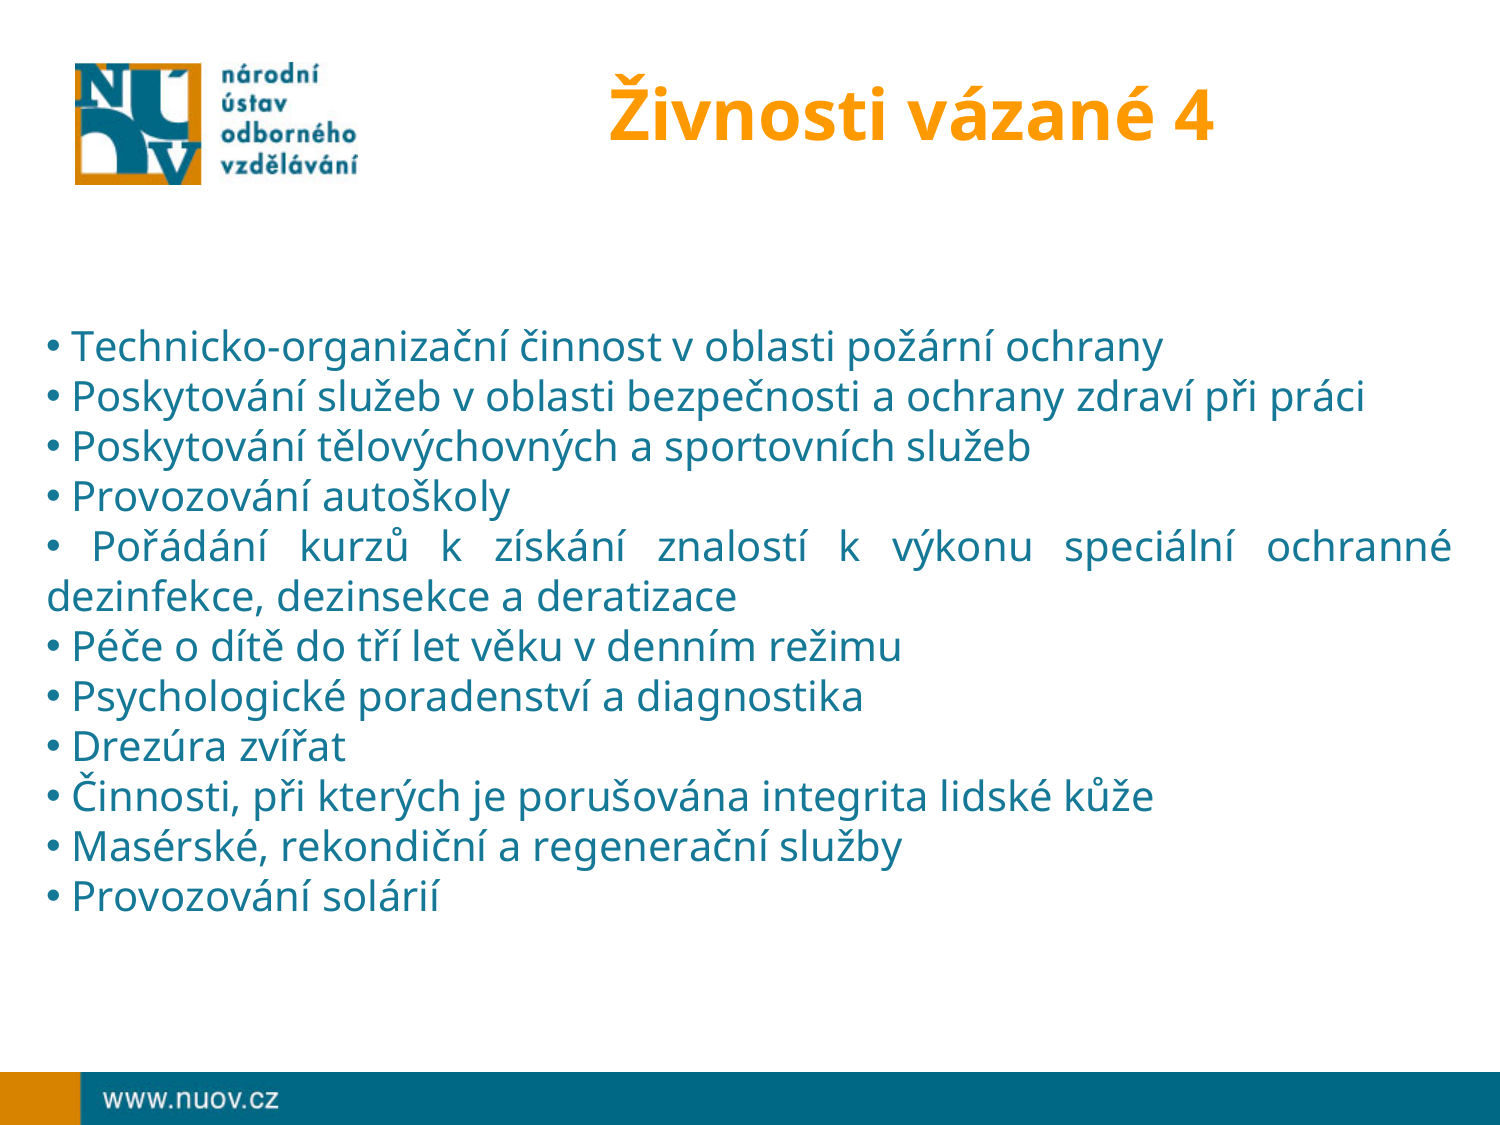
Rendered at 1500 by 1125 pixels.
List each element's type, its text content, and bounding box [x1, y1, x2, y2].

text_box [75, 62, 358, 185]
text_box Technicko-organizační činnost v oblasti požární ochrany Poskytování služeb v oblasti bezpečnosti a ochrany zdraví při práci Poskytování tělovýchovných a sportovních služeb Provozování autoškoly Pořádání kurzů k získání znalostí k výkonu speciální ochranné dezinfekce, dezinsekce a deratizace Péče o dítě do tří let věku v denním režimu Psychologické poradenství a diagnostika Drezúra zvířat Činnosti, při kterých je porušována integrita lidské kůže Masérské, rekondiční a regenerační služby Provozování solárií [31, 312, 1469, 928]
text_box [0, 1072, 1500, 1125]
title Živnosti vázané 4 [399, 37, 1425, 188]
